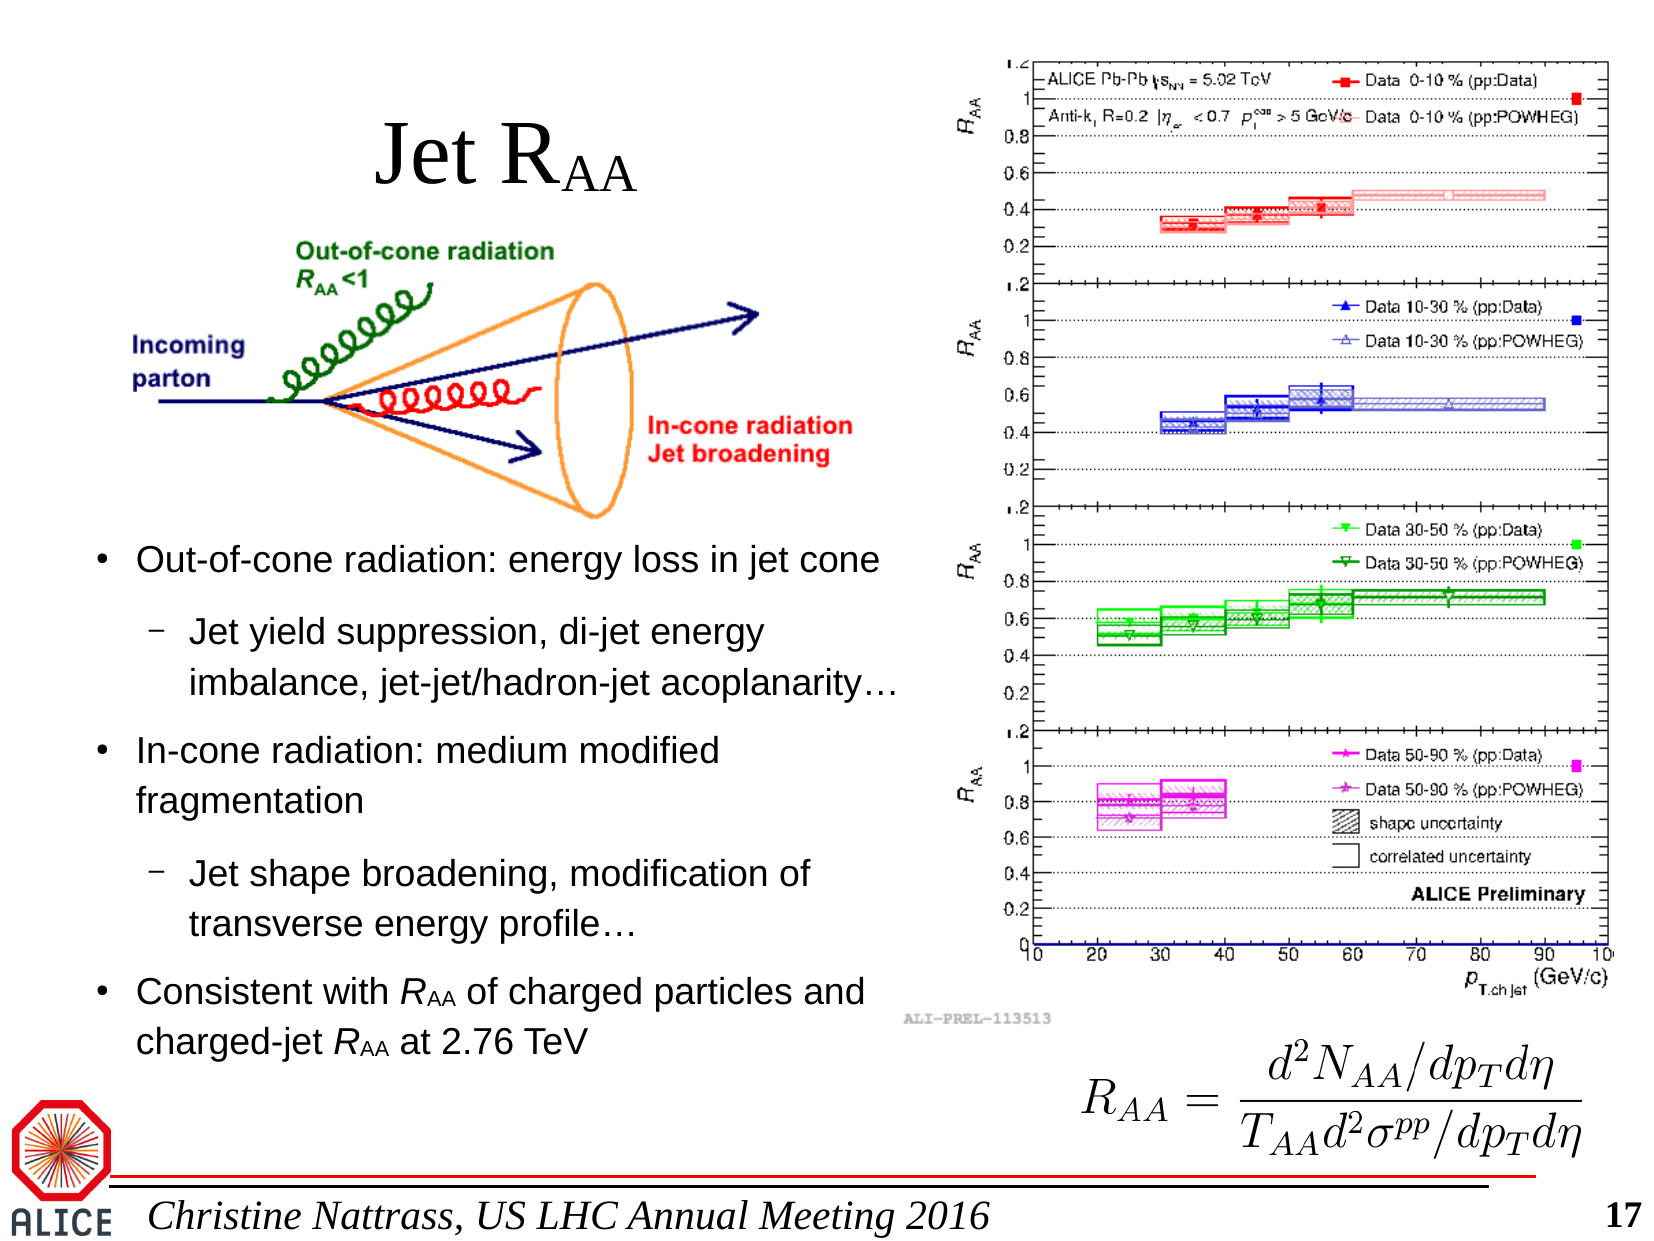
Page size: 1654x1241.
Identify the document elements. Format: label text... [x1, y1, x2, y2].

picture [118, 238, 858, 523]
list Out-of-cone radiation: energy loss in jet cone Jet yield suppression, di-jet energy imbalance, jet-jet/hadron-jet acoplanarity… In-cone radiation: medium modified fragmentation Jet shape broadening, modification of transverse energy profile… Consistent with RAA of charged particles and charged-jet RAA at 2.76 TeV [82, 529, 916, 1075]
picture [900, 51, 1614, 1028]
picture [11, 1100, 111, 1236]
title Jet RAA [82, 49, 931, 257]
picture [1081, 1038, 1582, 1159]
